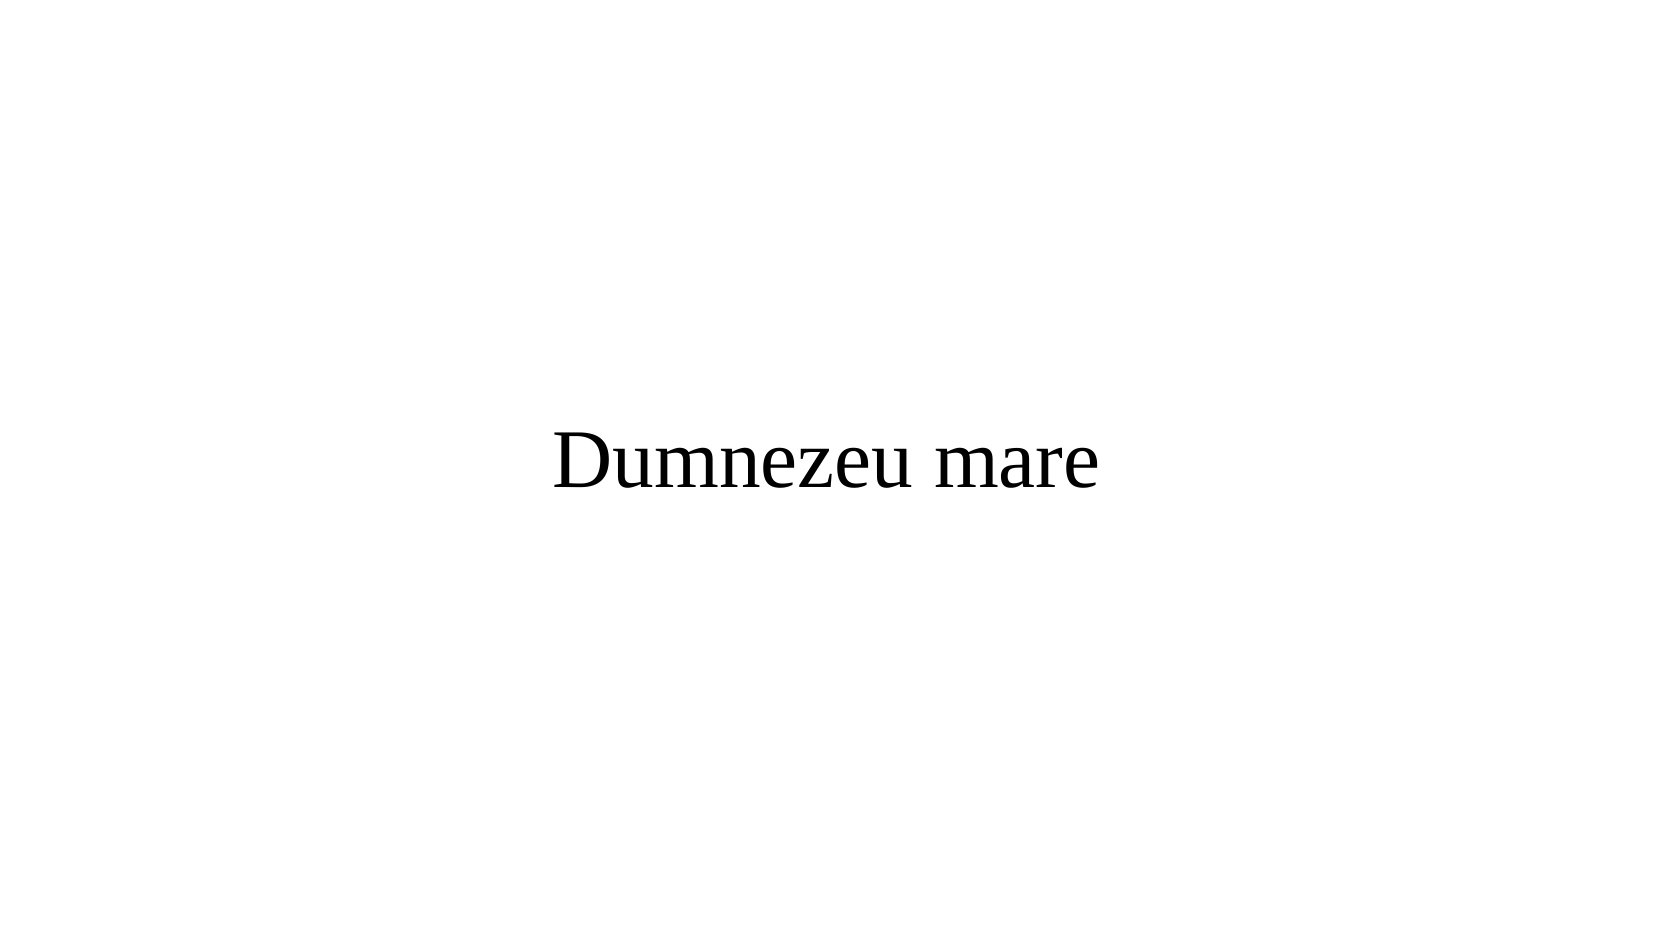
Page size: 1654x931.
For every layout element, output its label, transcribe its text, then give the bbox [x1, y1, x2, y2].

subtitle Dumnezeu mare [0, 396, 1654, 505]
